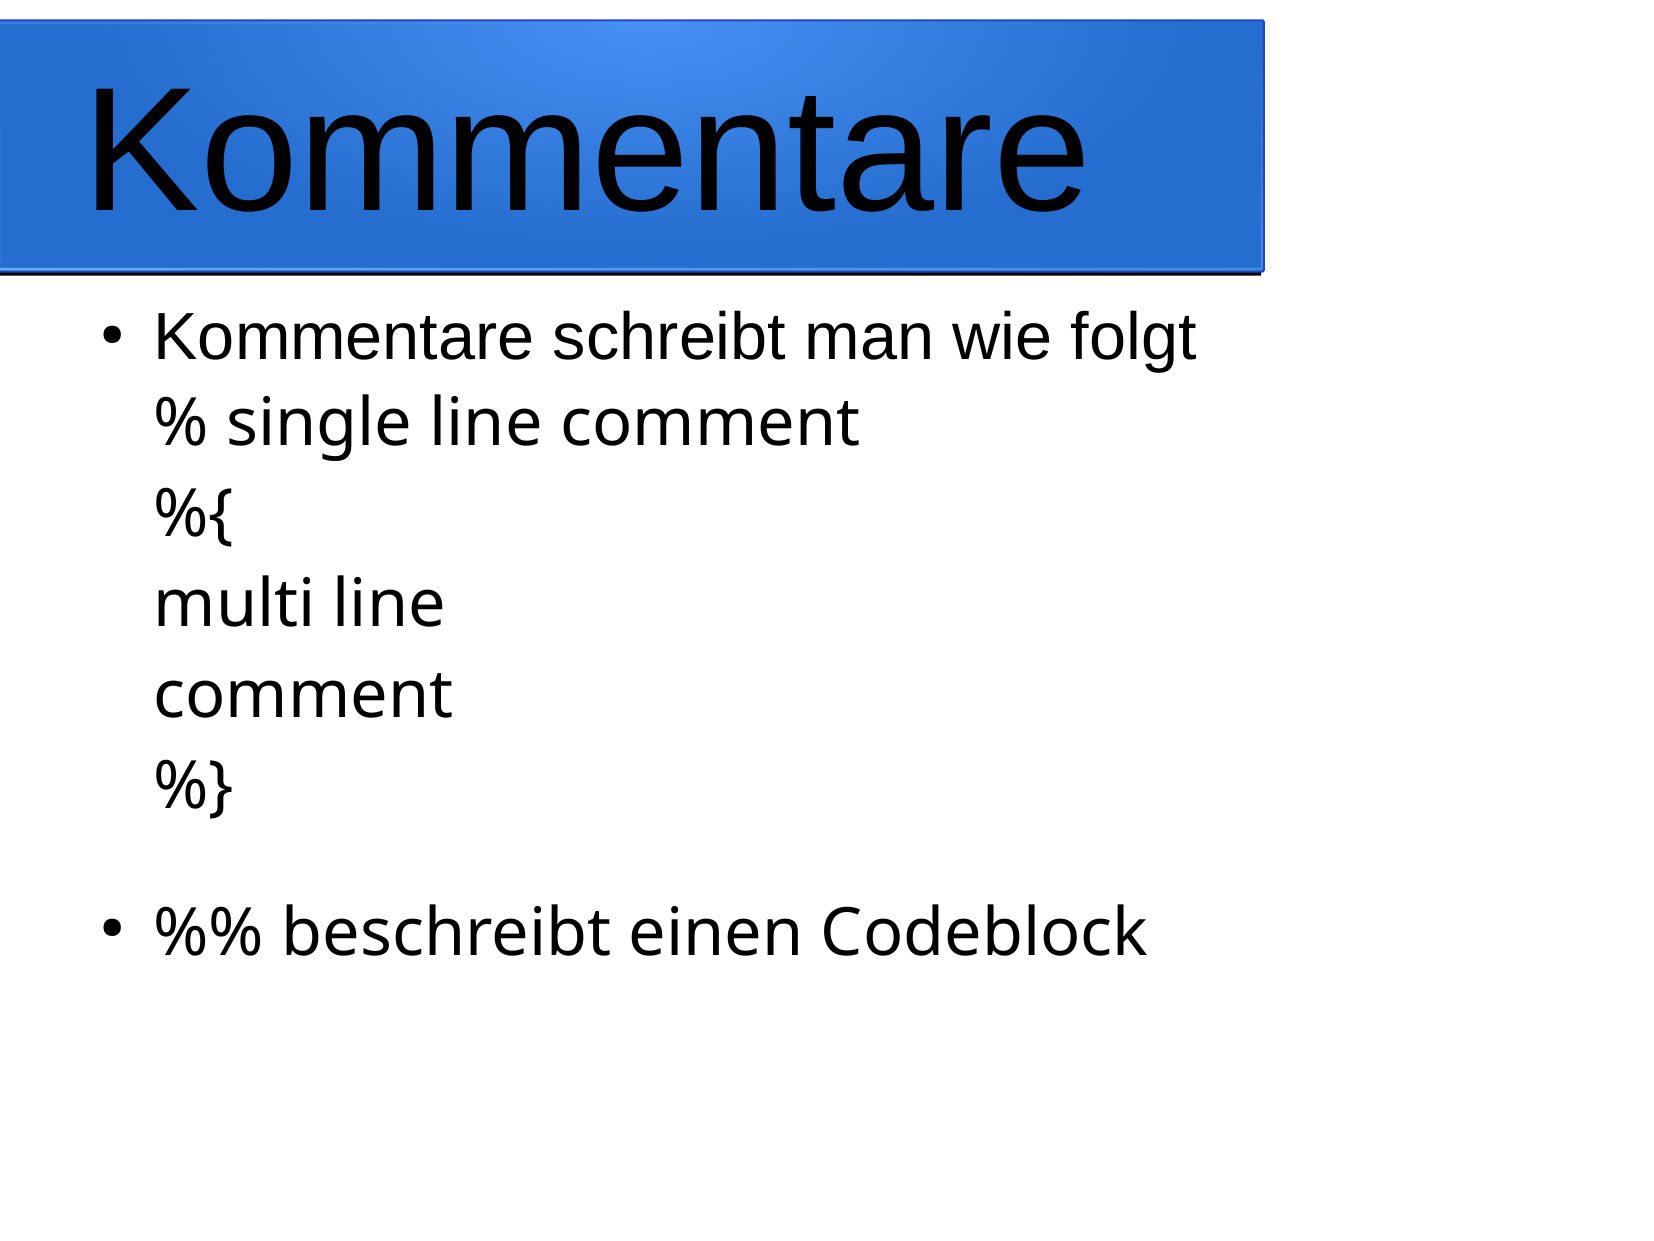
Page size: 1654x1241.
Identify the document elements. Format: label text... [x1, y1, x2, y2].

list Kommentare schreibt man wie folgt % single line comment %{ multi line comment %} %% beschreibt einen Codeblock [82, 299, 1571, 1019]
title Kommentare [82, 47, 1235, 252]
